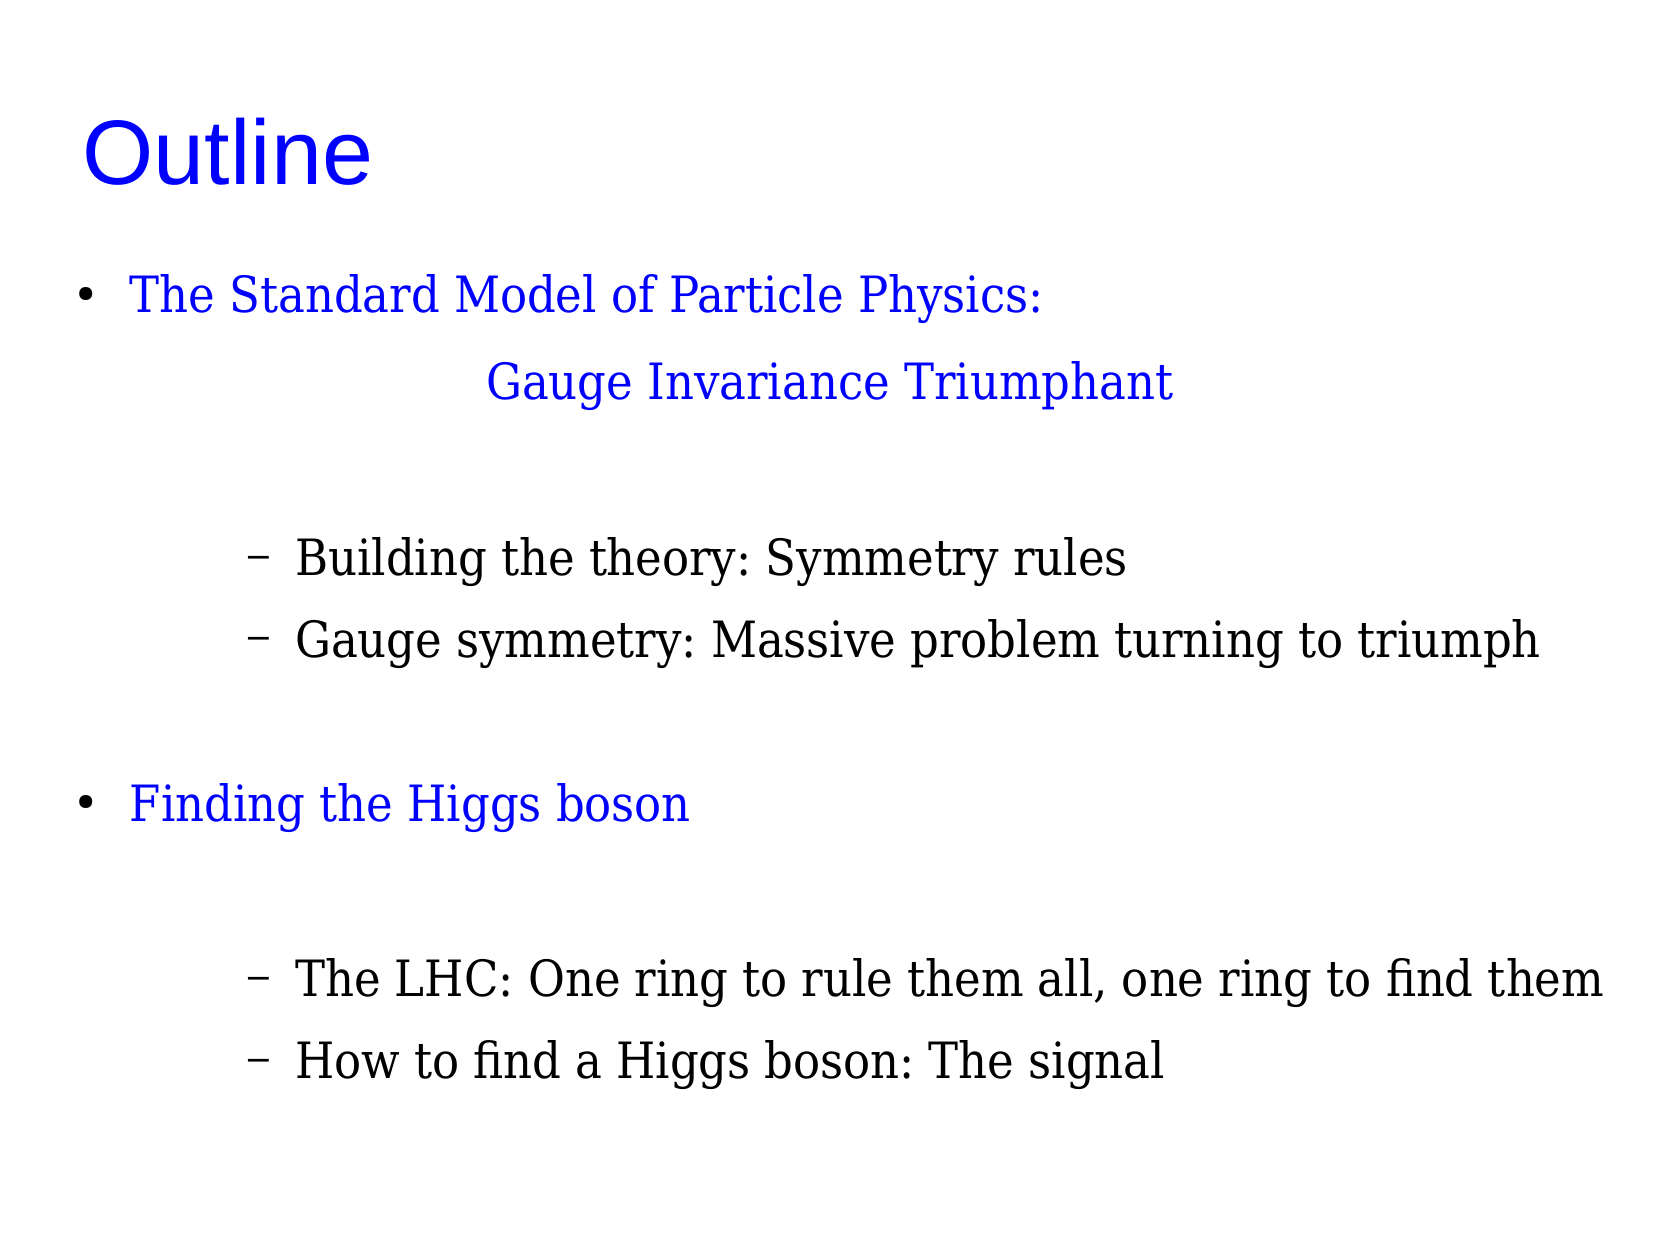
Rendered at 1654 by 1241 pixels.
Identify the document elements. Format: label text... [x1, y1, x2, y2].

list The Standard Model of Particle Physics: Gauge Invariance Triumphant Building the theory: Symmetry rules Gauge symmetry: Massive problem turning to triumph Finding the Higgs boson The LHC: One ring to rule them all, one ring to find them How to find a Higgs boson: The signal [59, 265, 1654, 1091]
title Outline [82, 49, 1571, 257]
